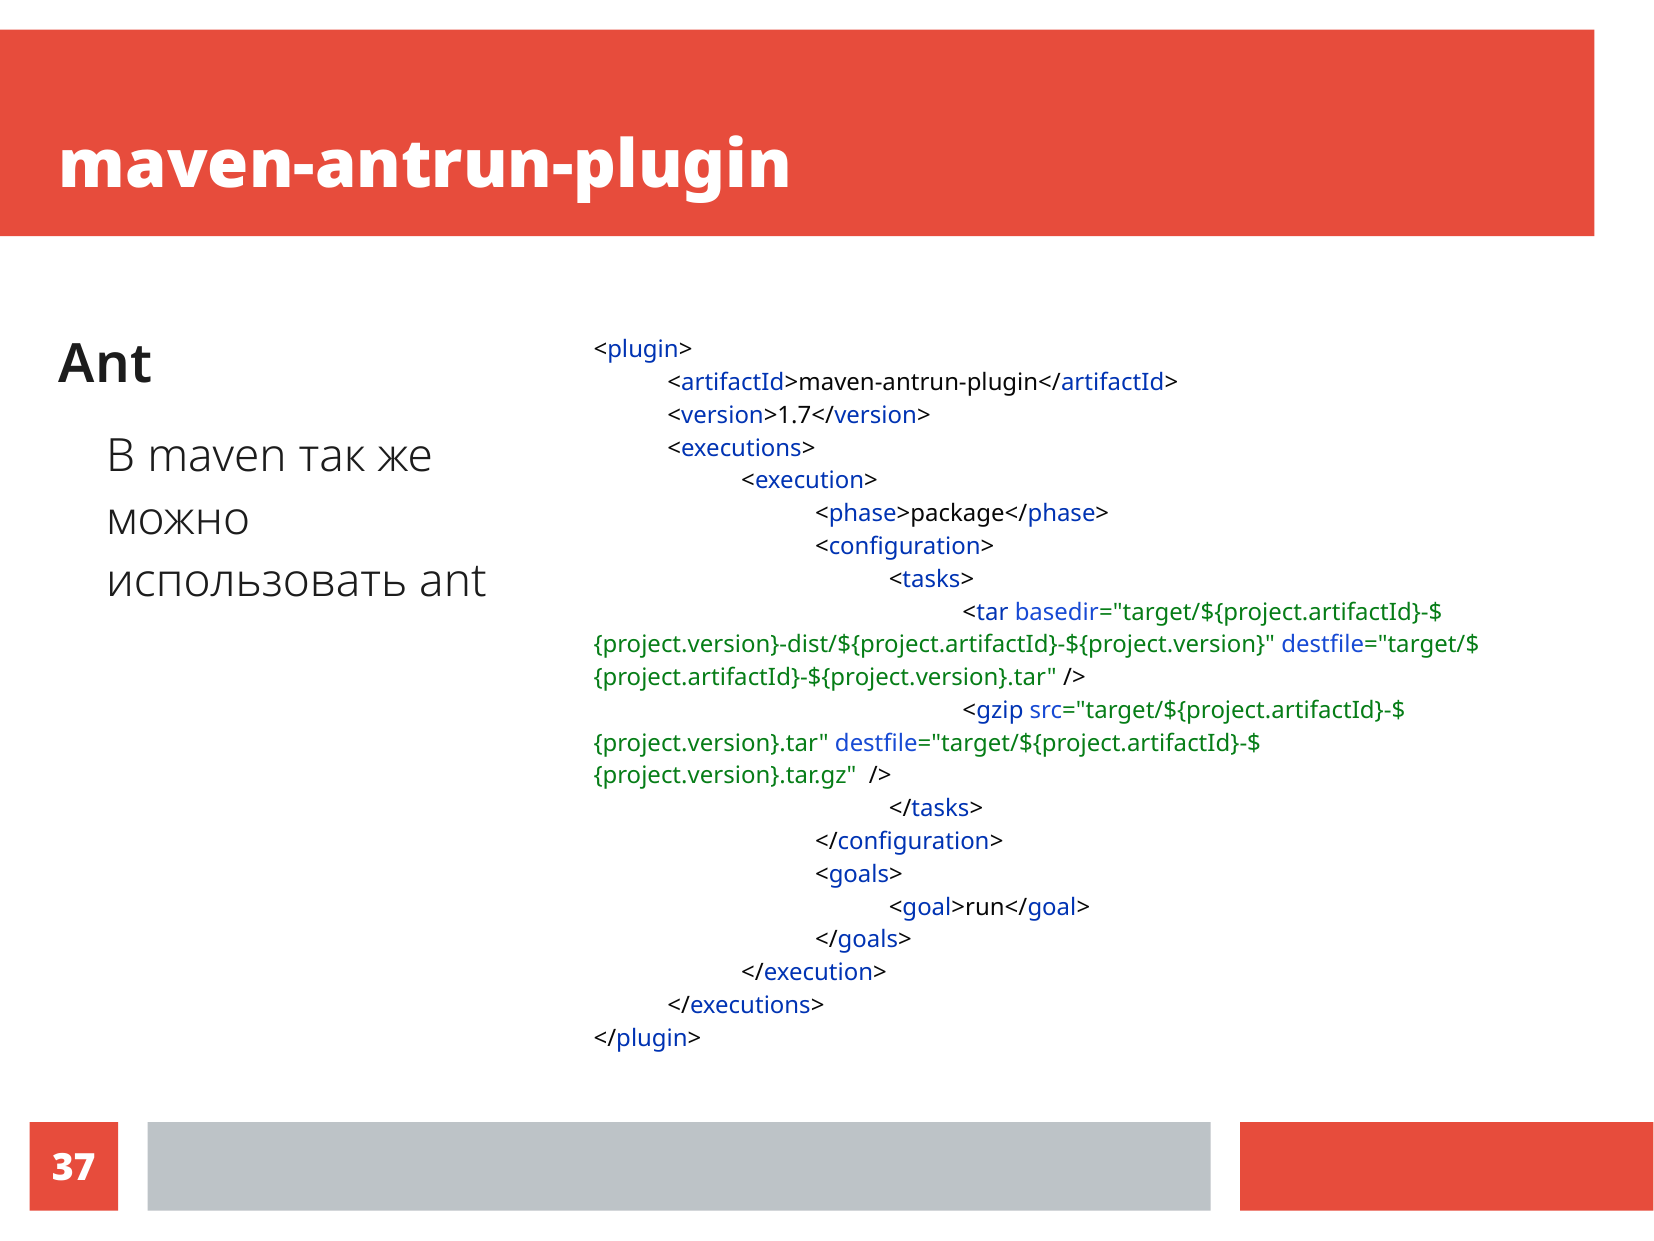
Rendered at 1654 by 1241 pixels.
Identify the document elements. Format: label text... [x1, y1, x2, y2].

text_box <plugin> <artifactId>maven-antrun-plugin</artifactId> <version>1.7</version> <executions> <execution> <phase>package</phase> <configuration> <tasks> <tar basedir="target/${project.artifactId}-${project.version}-dist/${project.artifactId}-${project.version}" destfile="target/${project.artifactId}-${project.version}.tar" /> <gzip src="target/${project.artifactId}-${project.version}.tar" destfile="target/${project.artifactId}-${project.version}.tar.gz" /> </tasks> </configuration> <goals> <goal>run</goal> </goals> </execution> </executions> </plugin> [578, 324, 1565, 962]
list Ant В maven так же можно использовать ant [59, 324, 544, 1093]
title maven-antrun-plugin [59, 59, 1595, 207]
